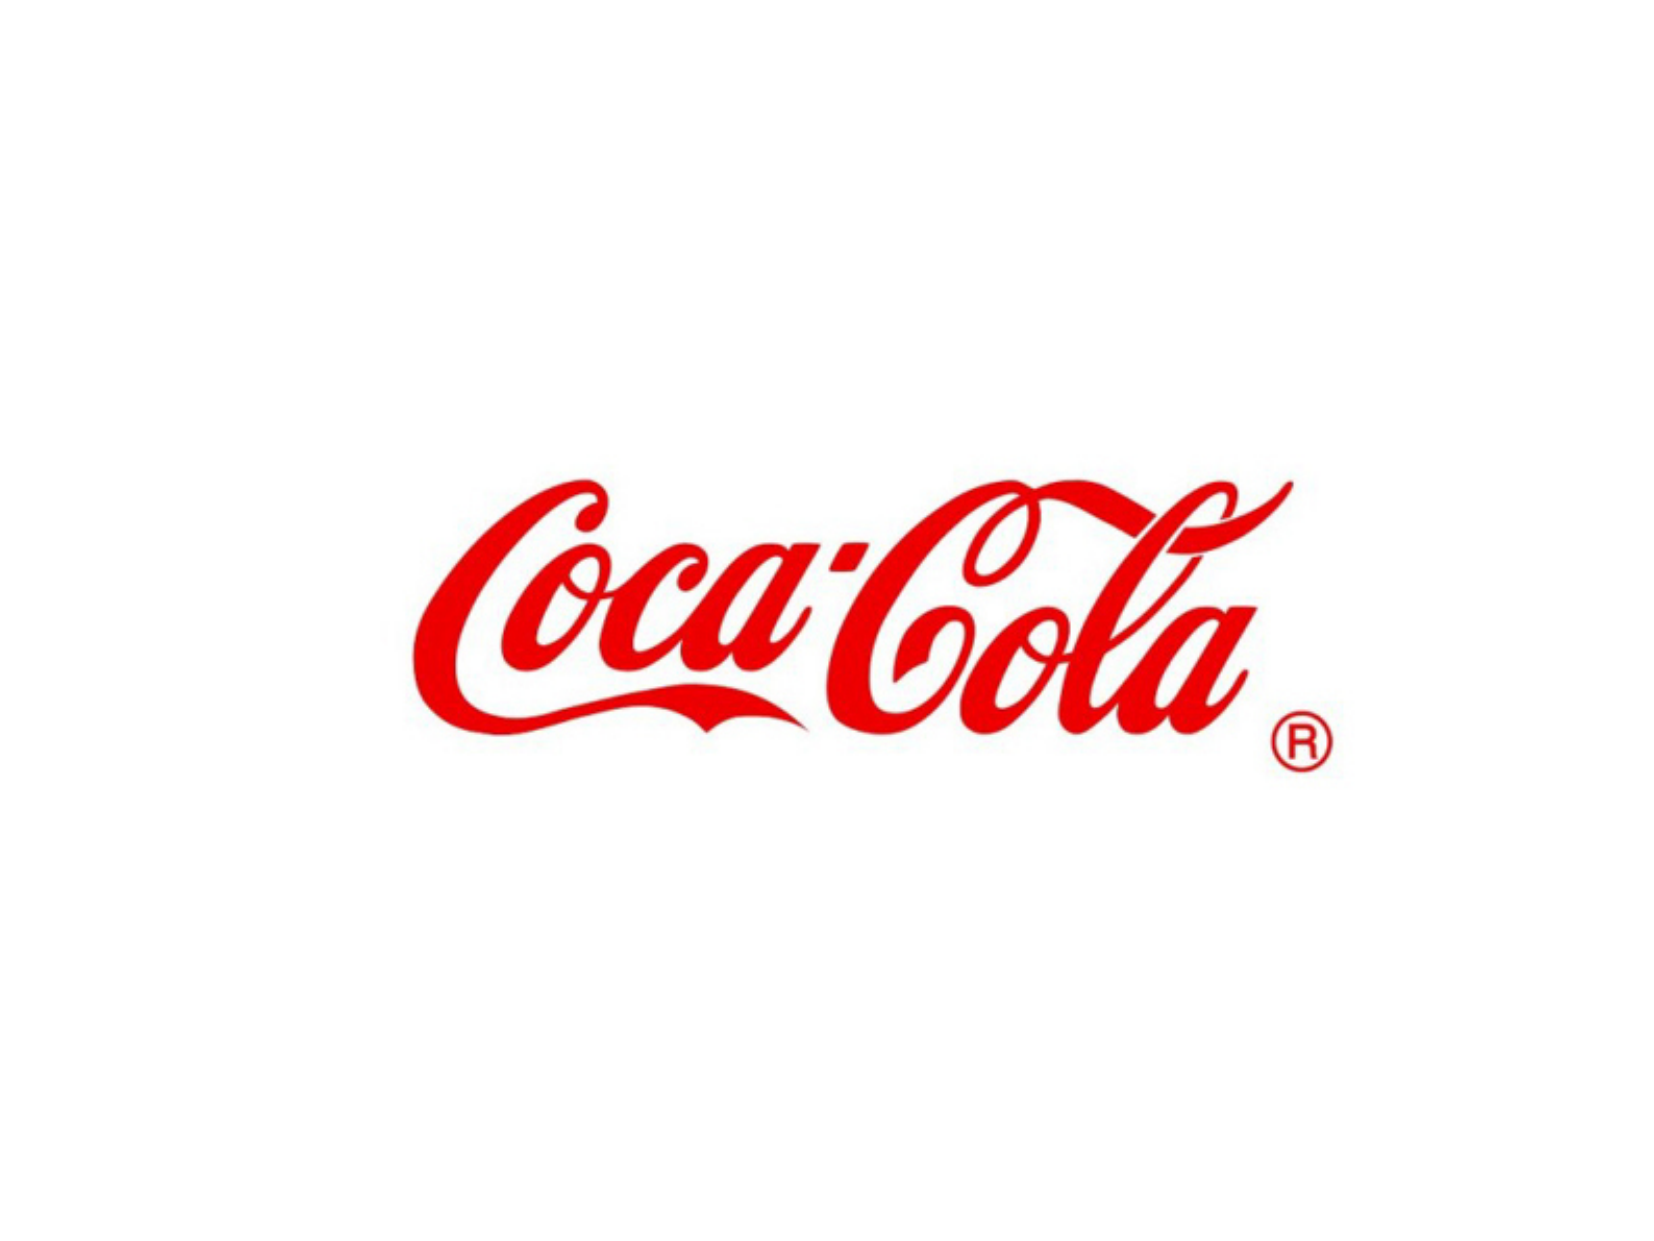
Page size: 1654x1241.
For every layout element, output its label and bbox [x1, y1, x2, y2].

picture [354, 222, 1396, 1004]
